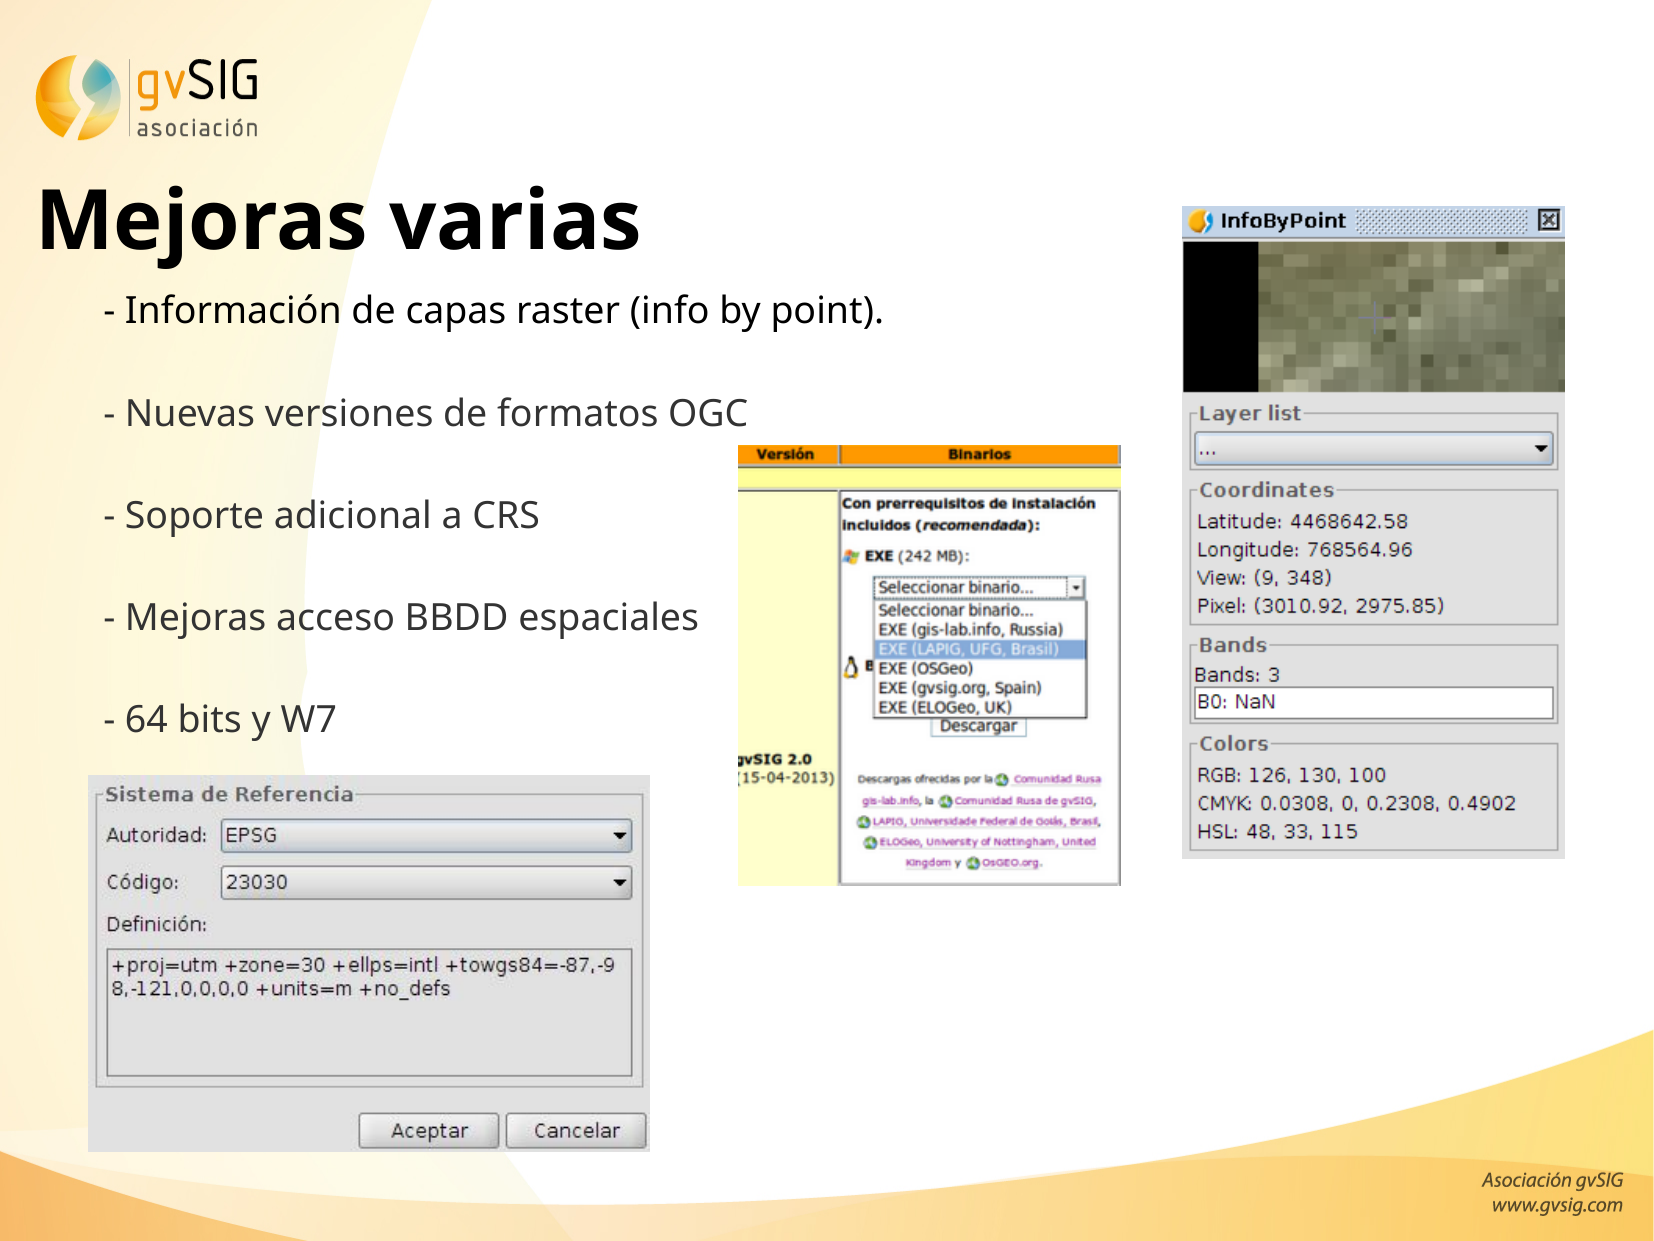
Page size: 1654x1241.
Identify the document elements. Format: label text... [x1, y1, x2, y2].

picture [0, 0, 1654, 1241]
text_box - Información de capas raster (info by point). - Nuevas versiones de formatos OGC - Soporte adicional a CRS - Mejoras acceso BBDD espaciales - 64 bits y W7 - Mirrors para descargas [88, 276, 1625, 925]
title Mejoras varias [35, 170, 1523, 265]
